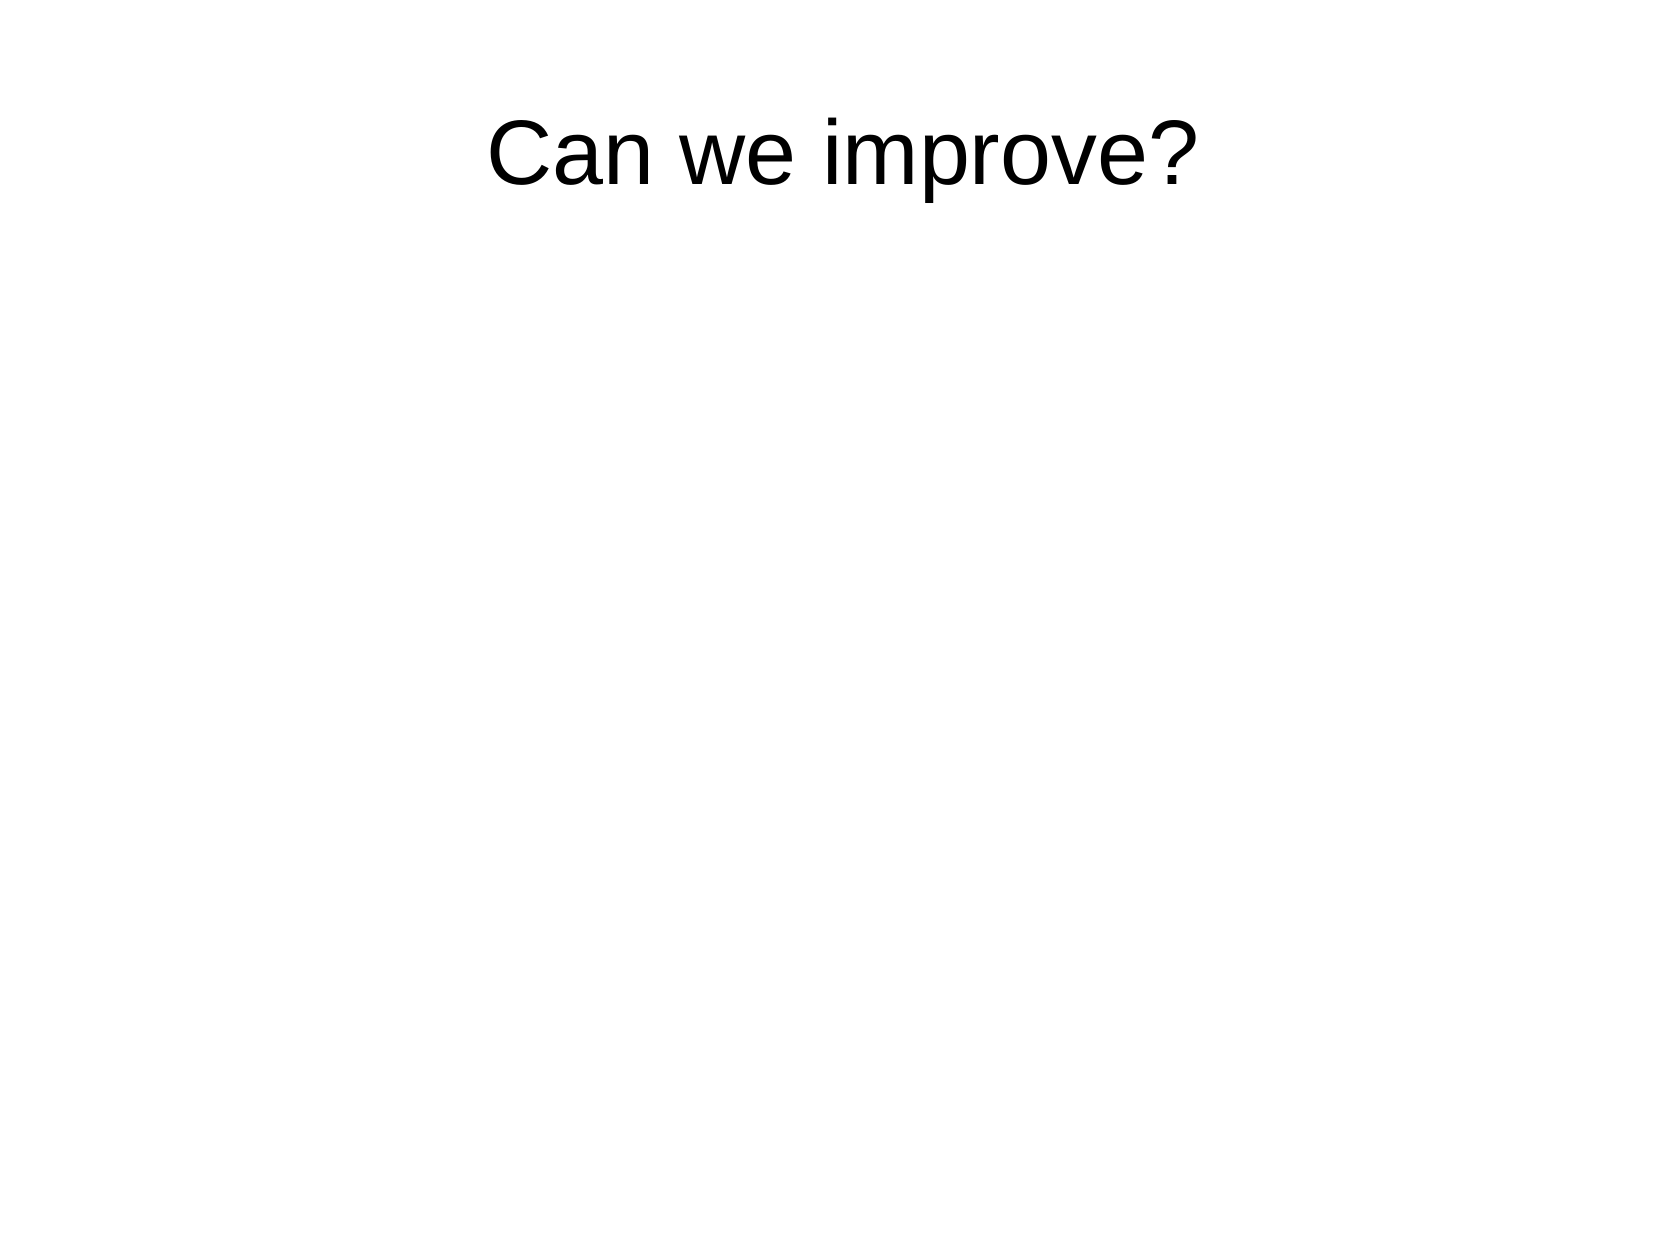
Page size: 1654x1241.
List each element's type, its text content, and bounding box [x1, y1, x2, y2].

title Can we improve? [82, 49, 1571, 257]
